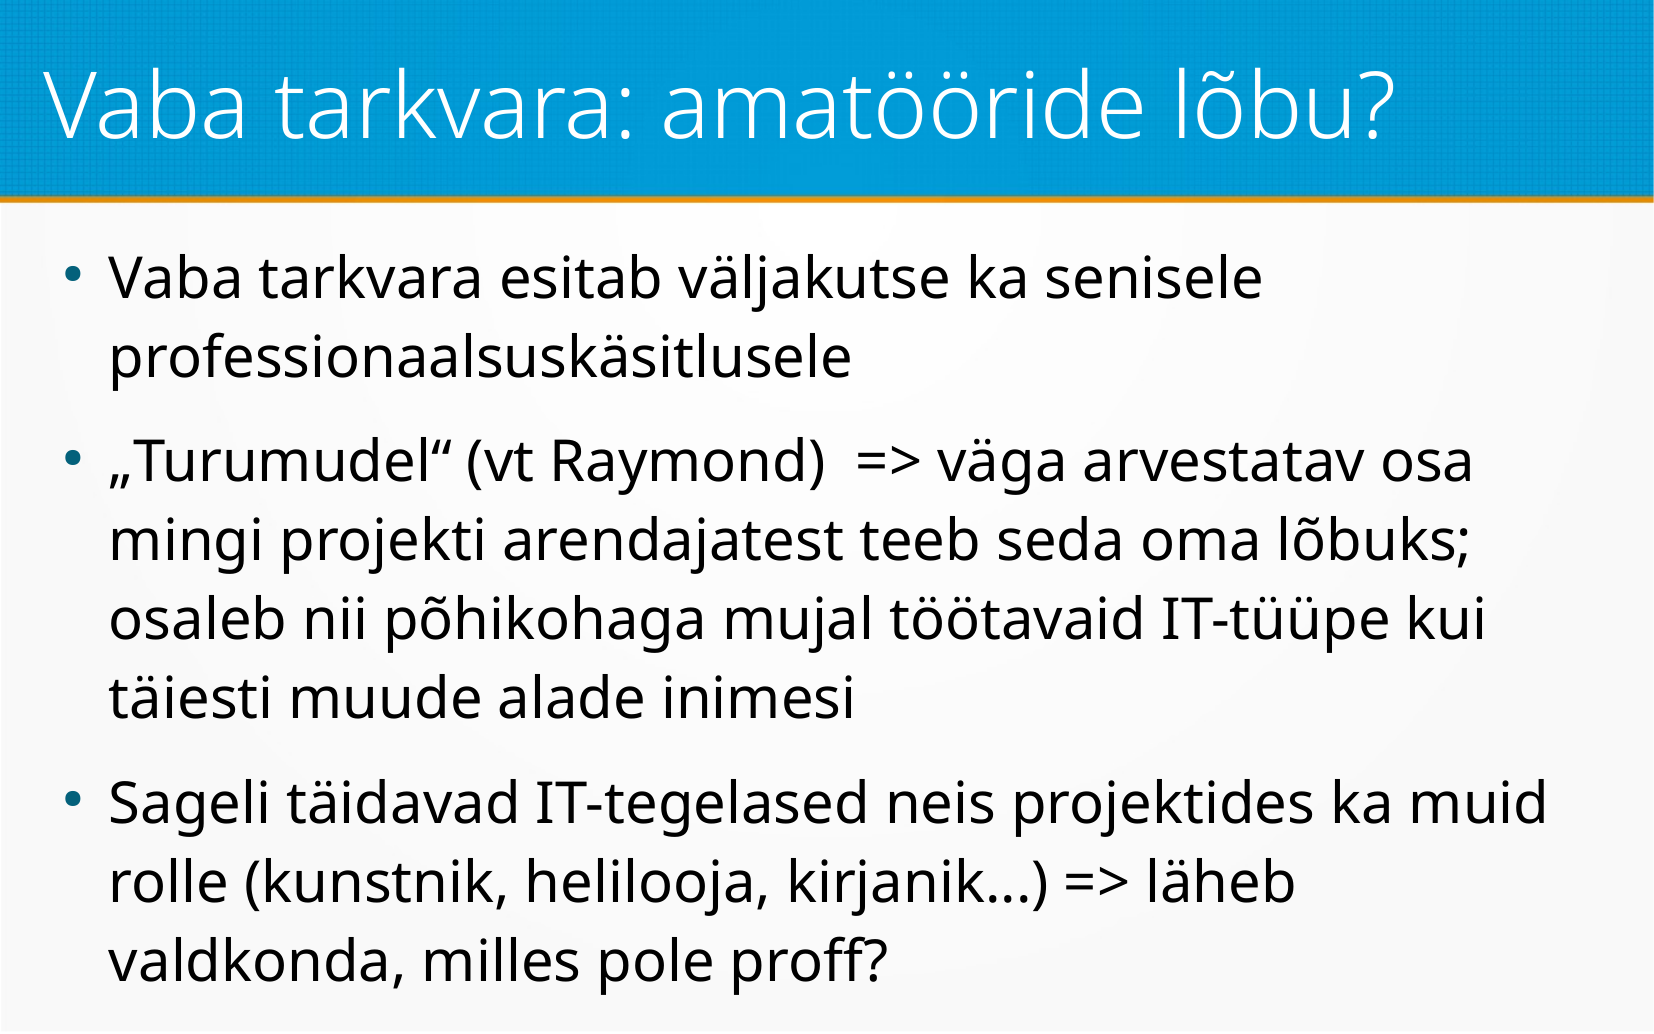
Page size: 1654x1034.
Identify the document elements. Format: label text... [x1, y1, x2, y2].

list Vaba tarkvara esitab väljakutse ka senisele professionaalsuskäsitlusele „Turumudel“ (vt Raymond) => väga arvestatav osa mingi projekti arendajatest teeb seda oma lõbuks; osaleb nii põhikohaga mujal töötavaid IT-tüüpe kui täiesti muude alade inimesi Sageli täidavad IT-tegelased neis projektides ka muid rolle (kunstnik, helilooja, kirjanik...) => läheb valdkonda, milles pole proff? [47, 236, 1607, 1002]
picture [0, 195, 1654, 1034]
title Vaba tarkvara: amatööride lõbu? [43, 0, 1619, 166]
